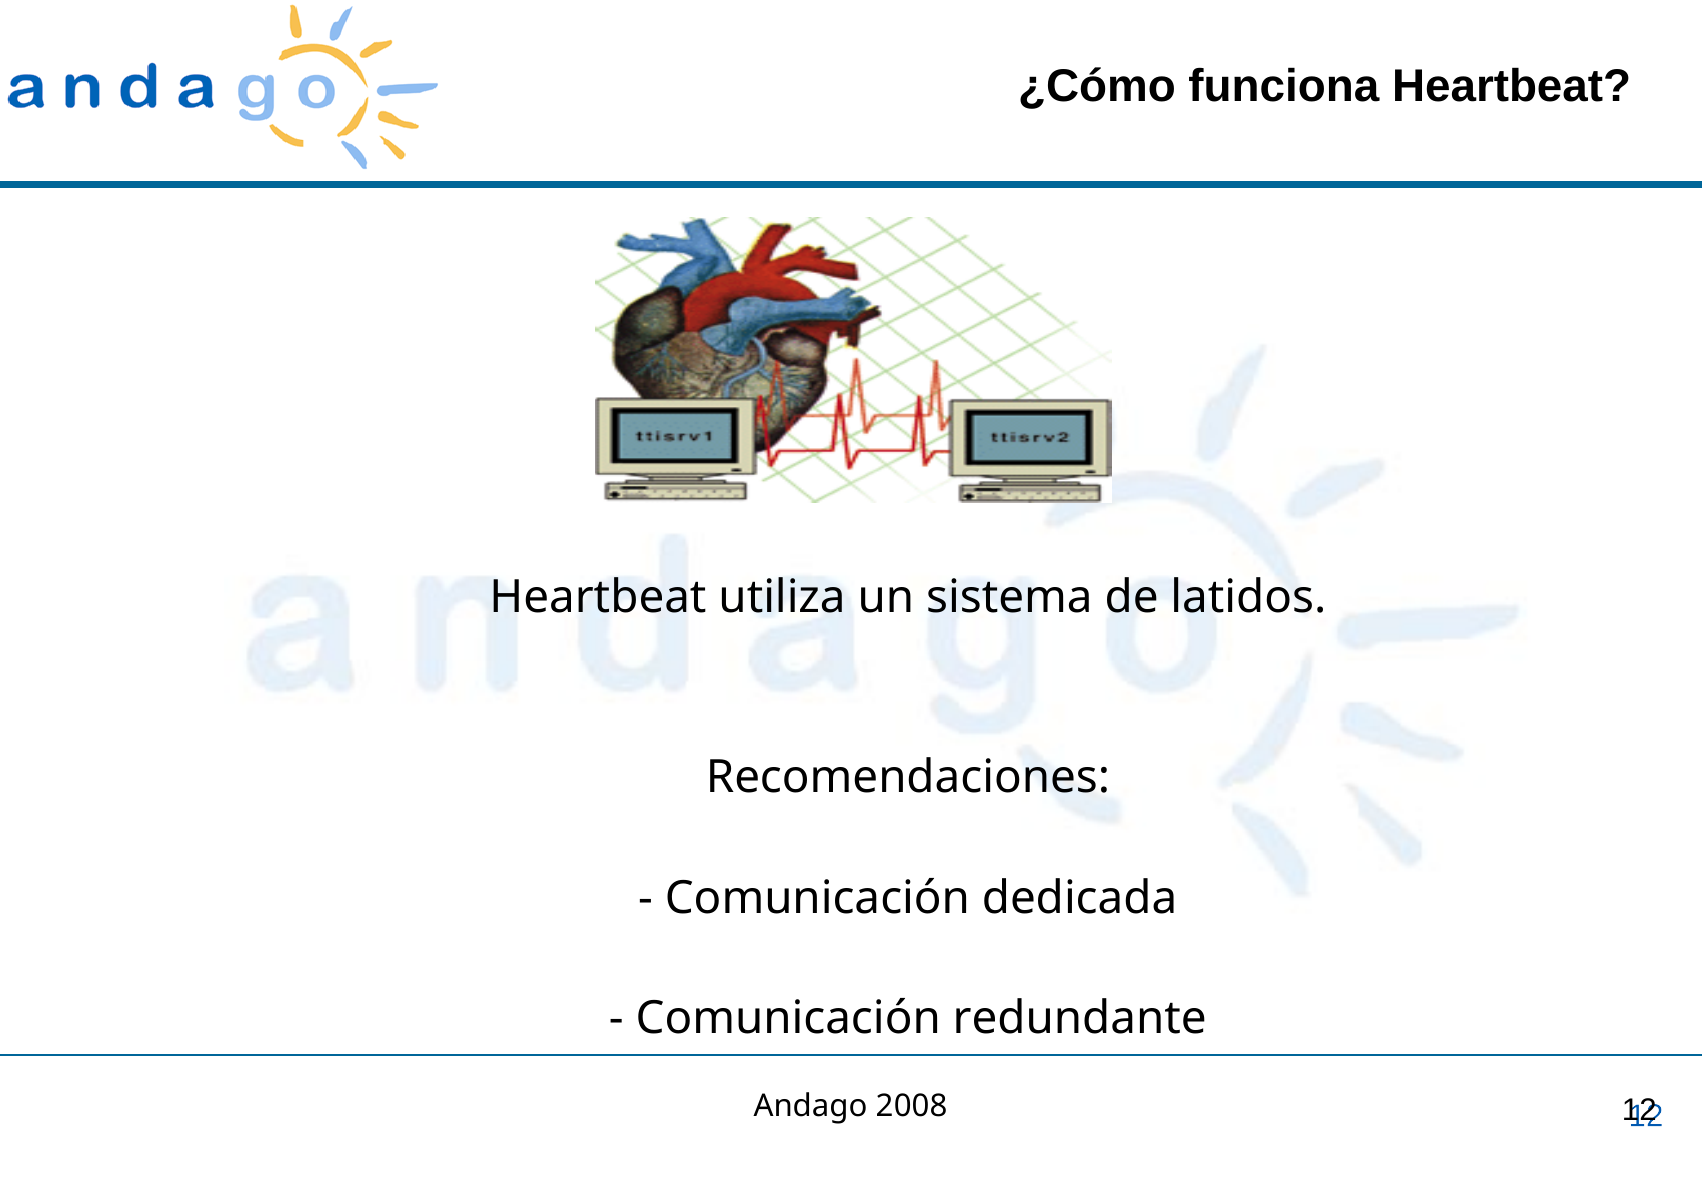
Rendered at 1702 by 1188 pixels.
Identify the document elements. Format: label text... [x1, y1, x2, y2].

picture [0, 0, 255, 175]
subtitle Heartbeat utiliza un sistema de latidos. Recomendaciones: - Comunicación dedicada - Comunicación redundante [143, 475, 1591, 1188]
title ¿Cómo funciona Heartbeat? [255, 0, 1702, 188]
picture [224, 217, 1538, 503]
